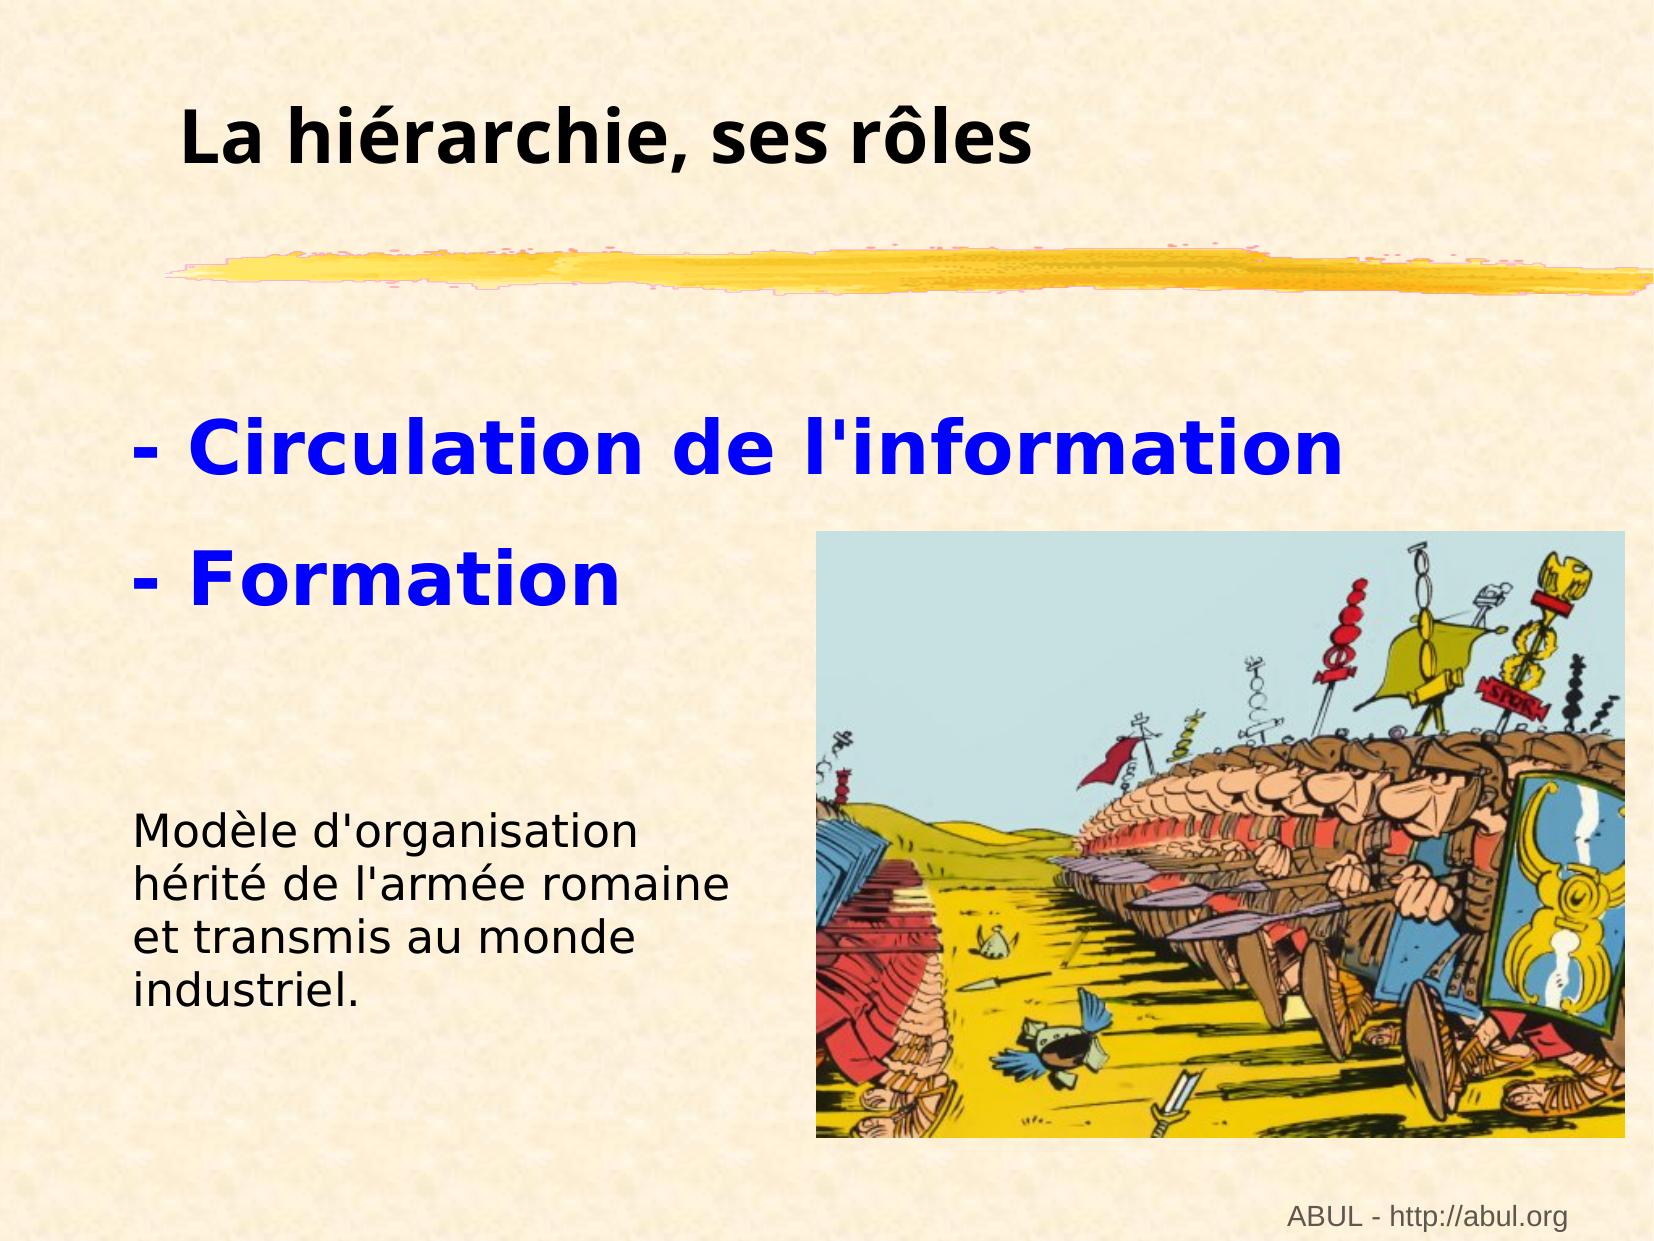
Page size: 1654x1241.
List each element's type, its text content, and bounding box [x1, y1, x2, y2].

text_box Modèle d'organisation hérité de l'armée romaine et transmis au monde industriel. [118, 797, 768, 1026]
title La hiérarchie, ses rôles [163, 31, 1556, 239]
picture [0, 0, 1654, 1241]
text_box - Circulation de l'information - Formation [116, 354, 1445, 588]
